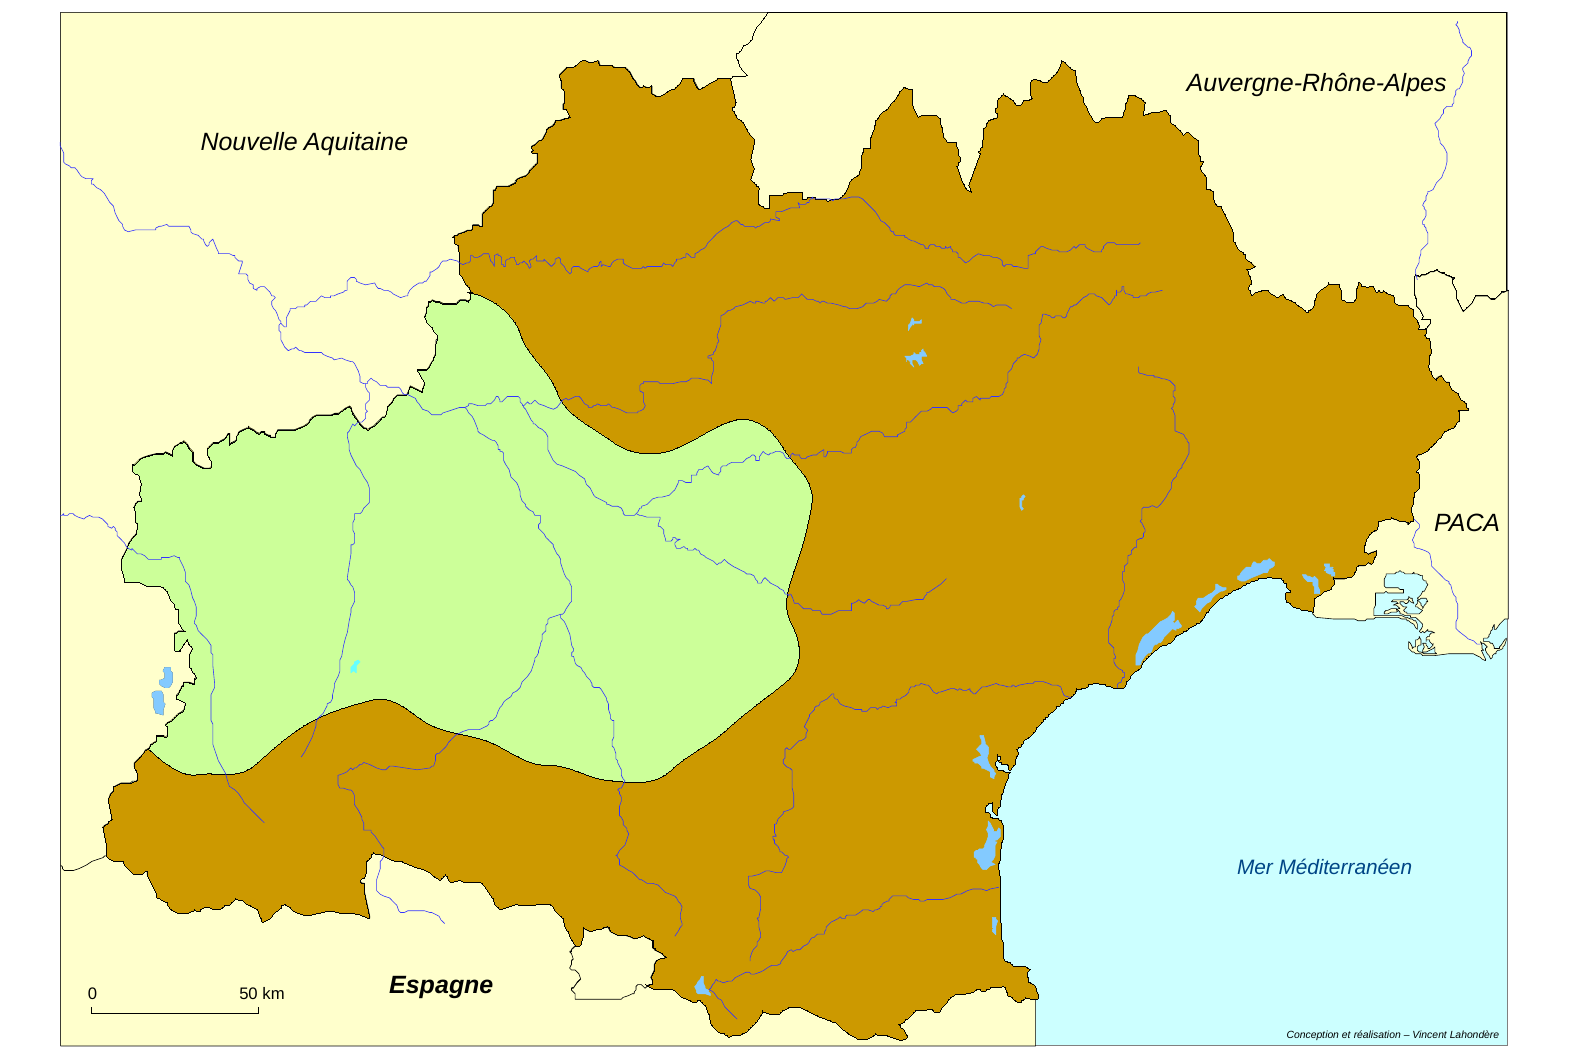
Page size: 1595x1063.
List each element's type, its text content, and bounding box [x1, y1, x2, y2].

text_box Espagne [374, 963, 509, 1007]
text_box Auvergne-Rhône-Alpes [1171, 61, 1463, 105]
text_box 0 50 km [73, 976, 308, 1011]
text_box Nouvelle Aquitaine [185, 120, 424, 164]
text_box Mer Méditerranéen [1222, 847, 1427, 887]
text_box [60, 12, 1509, 1046]
text_box Conception et réalisation – Vincent Lahondère [1271, 1021, 1540, 1050]
text_box PACA [1419, 501, 1516, 545]
